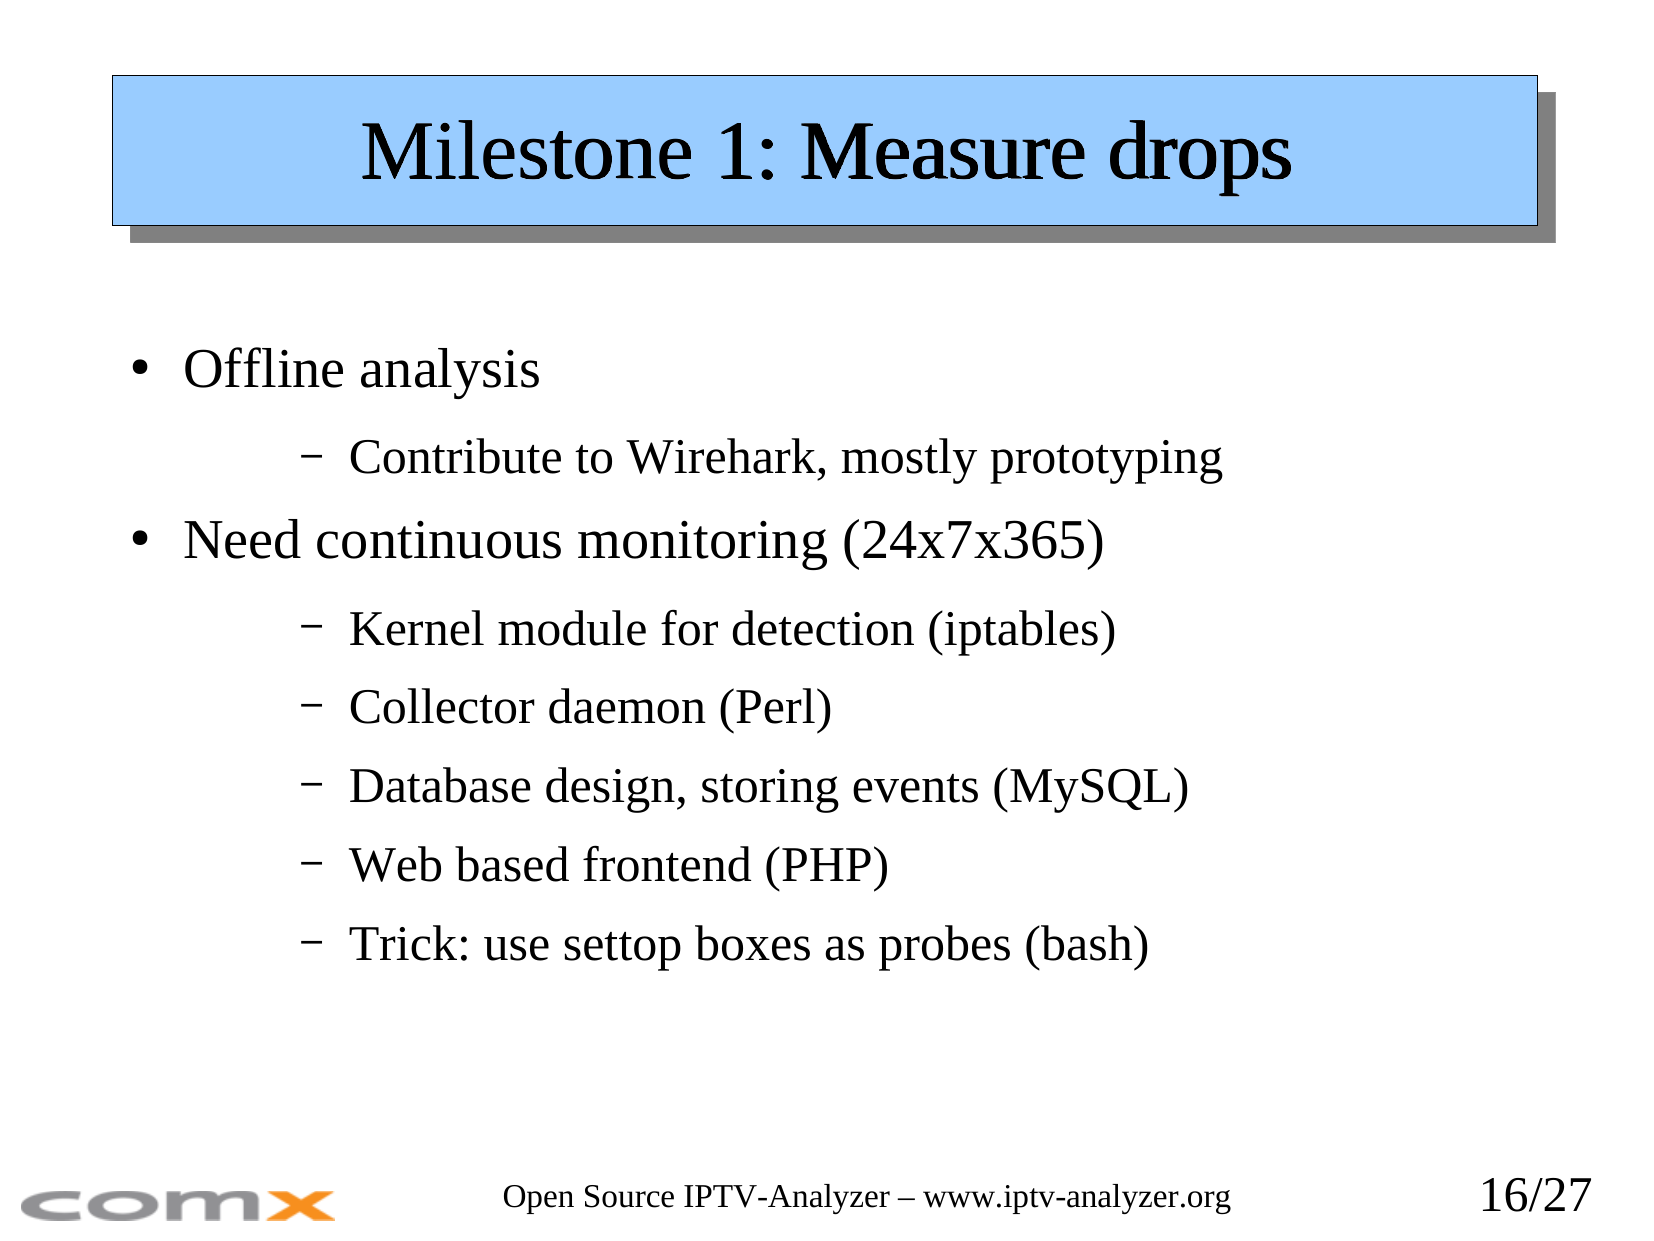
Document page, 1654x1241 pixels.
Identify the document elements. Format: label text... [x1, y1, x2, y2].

list Offline analysis Contribute to Wirehark, mostly prototyping Need continuous monitoring (24x7x365) Kernel module for detection (iptables) Collector daemon (Perl) Database design, storing events (MySQL) Web based frontend (PHP) Trick: use settop boxes as probes (bash) [112, 337, 1538, 1096]
picture [21, 1191, 335, 1221]
title Milestone 1: Measure drops [116, 90, 1538, 211]
